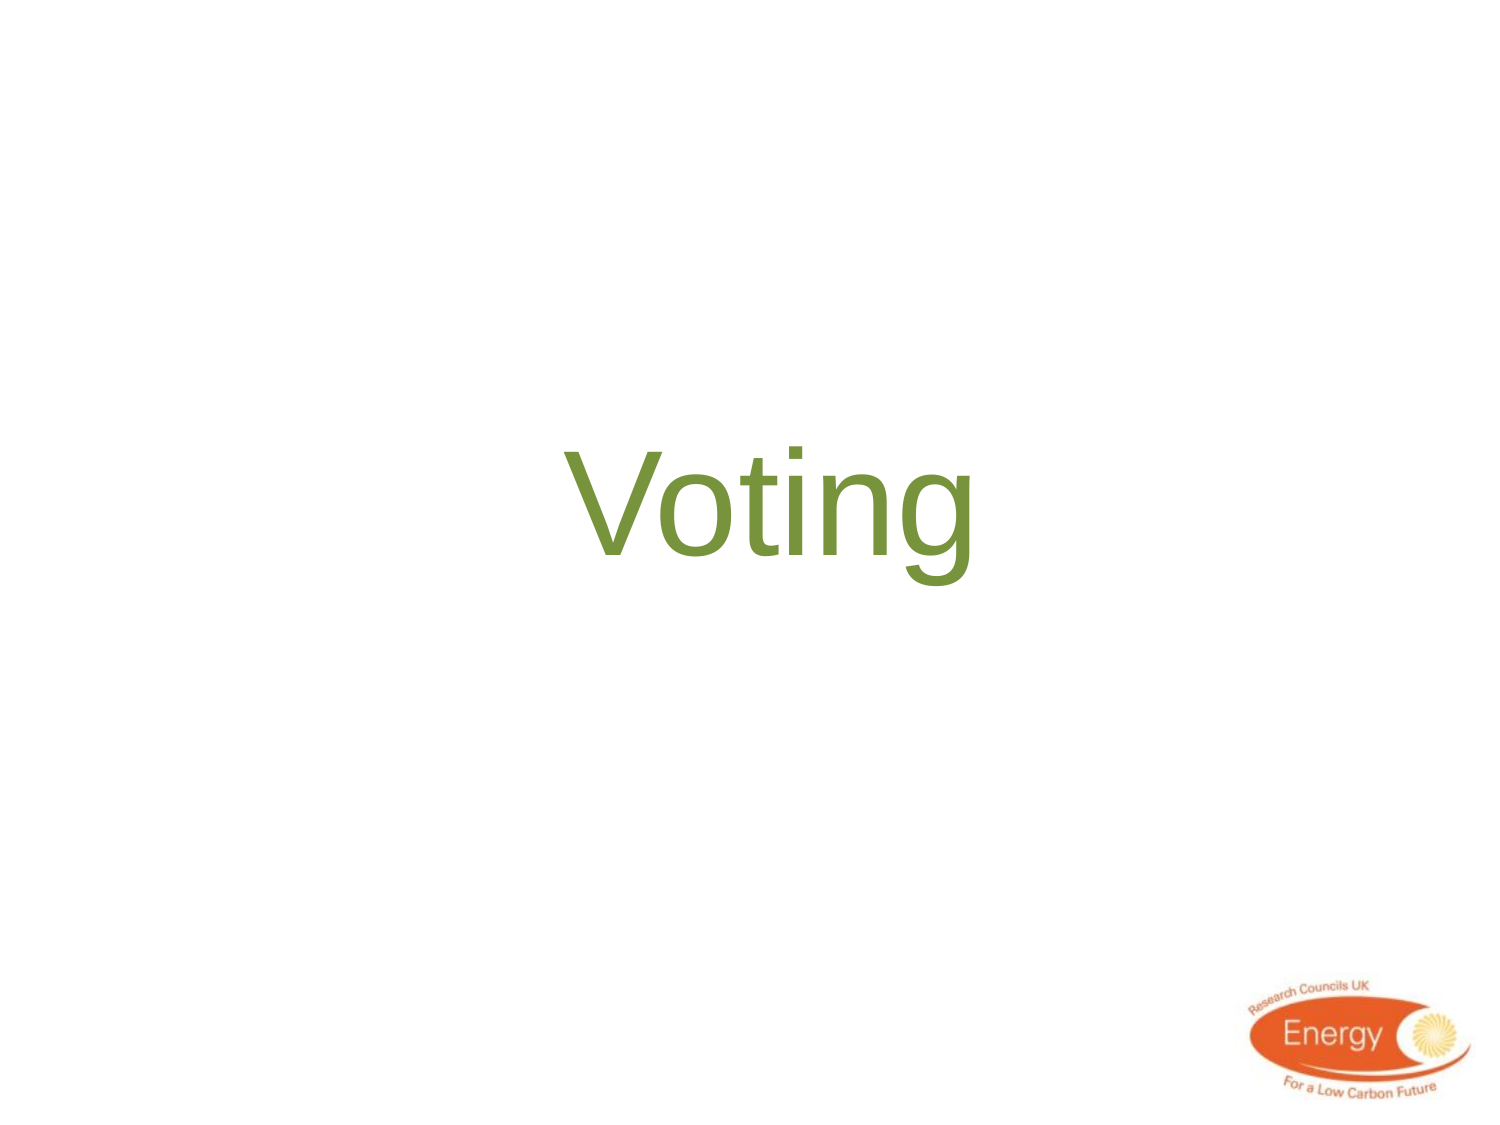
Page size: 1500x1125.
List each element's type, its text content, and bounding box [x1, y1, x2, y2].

text_box Voting [53, 398, 1341, 617]
